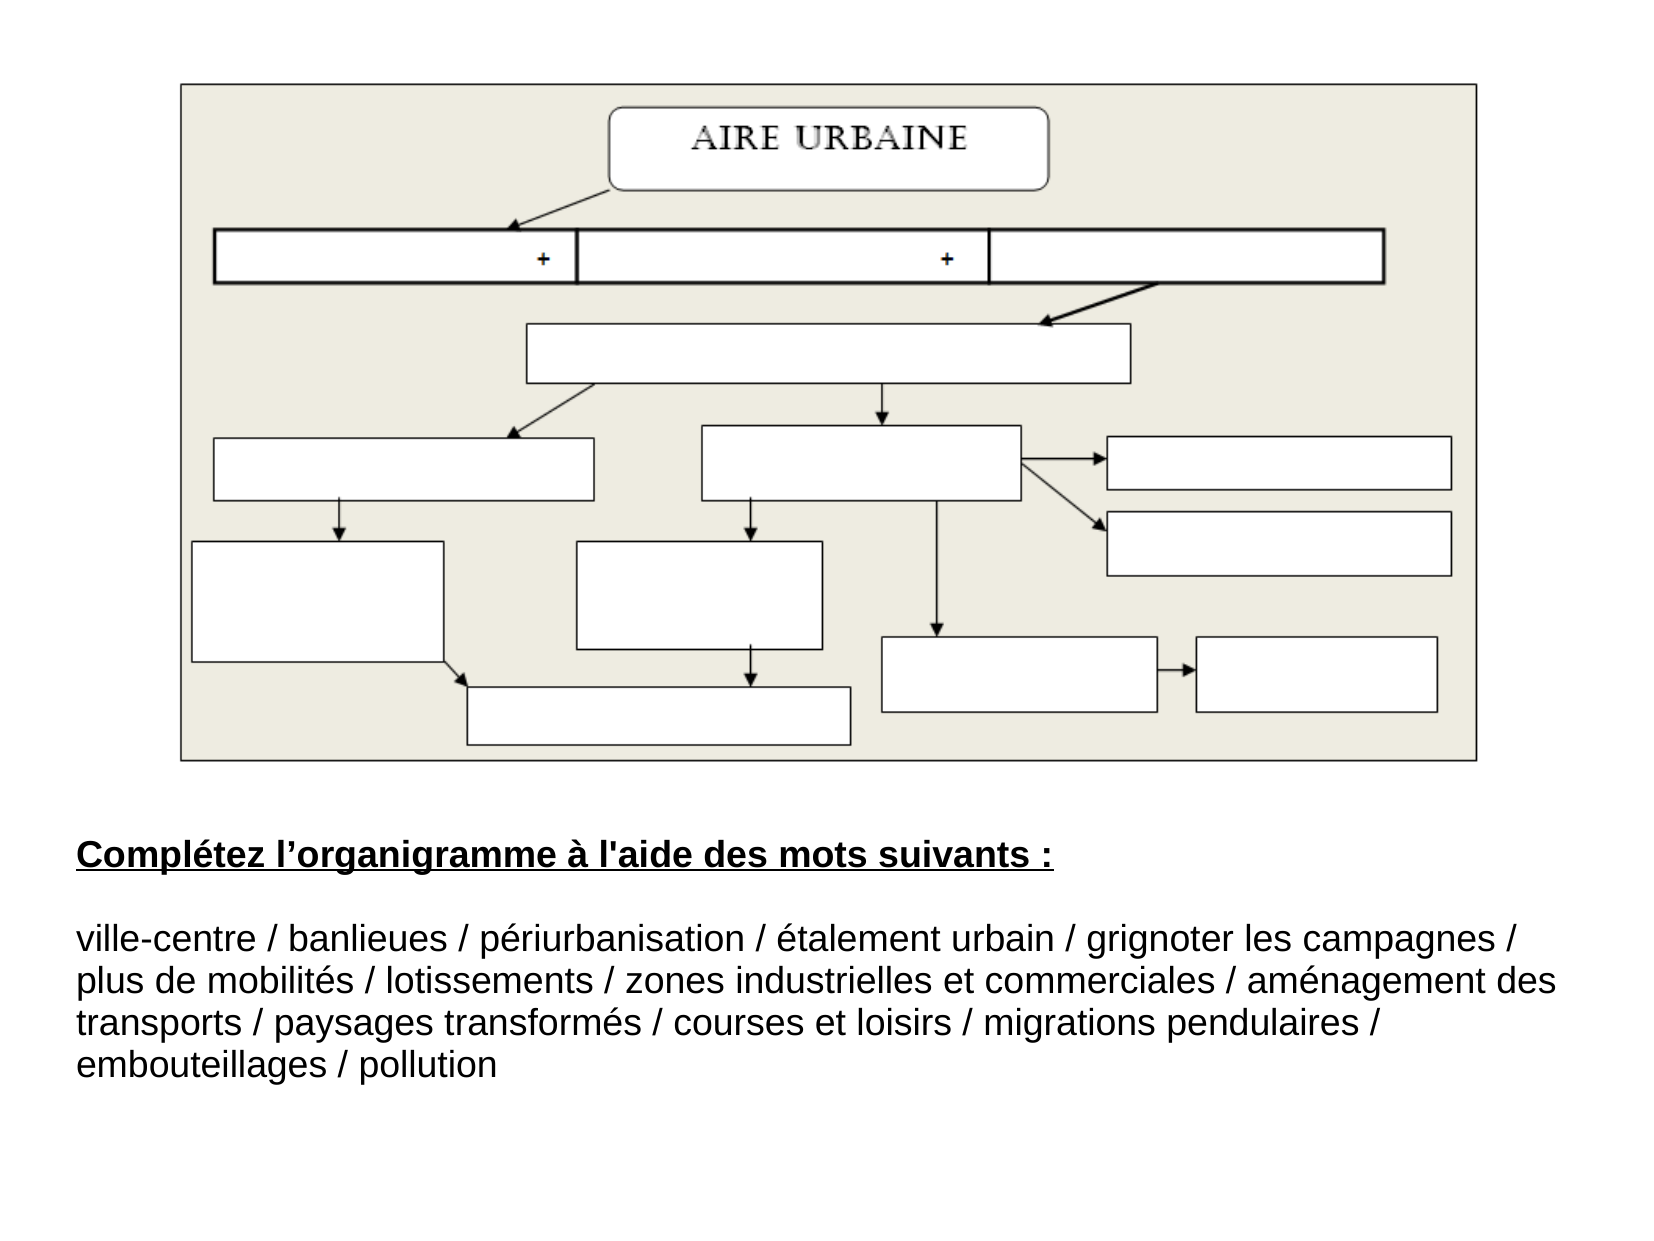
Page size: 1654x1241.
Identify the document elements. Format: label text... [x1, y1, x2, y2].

text_box Complétez l’organigramme à l'aide des mots suivants : ville-centre / banlieues / périurbanisation / étalement urbain / grignoter les campagnes / plus de mobilités / lotissements / zones industrielles et commerciales / aménagement des transports / paysages transformés / courses et loisirs / migrations pendulaires / embouteillages / pollution [61, 825, 1607, 1095]
picture [157, 65, 1501, 804]
